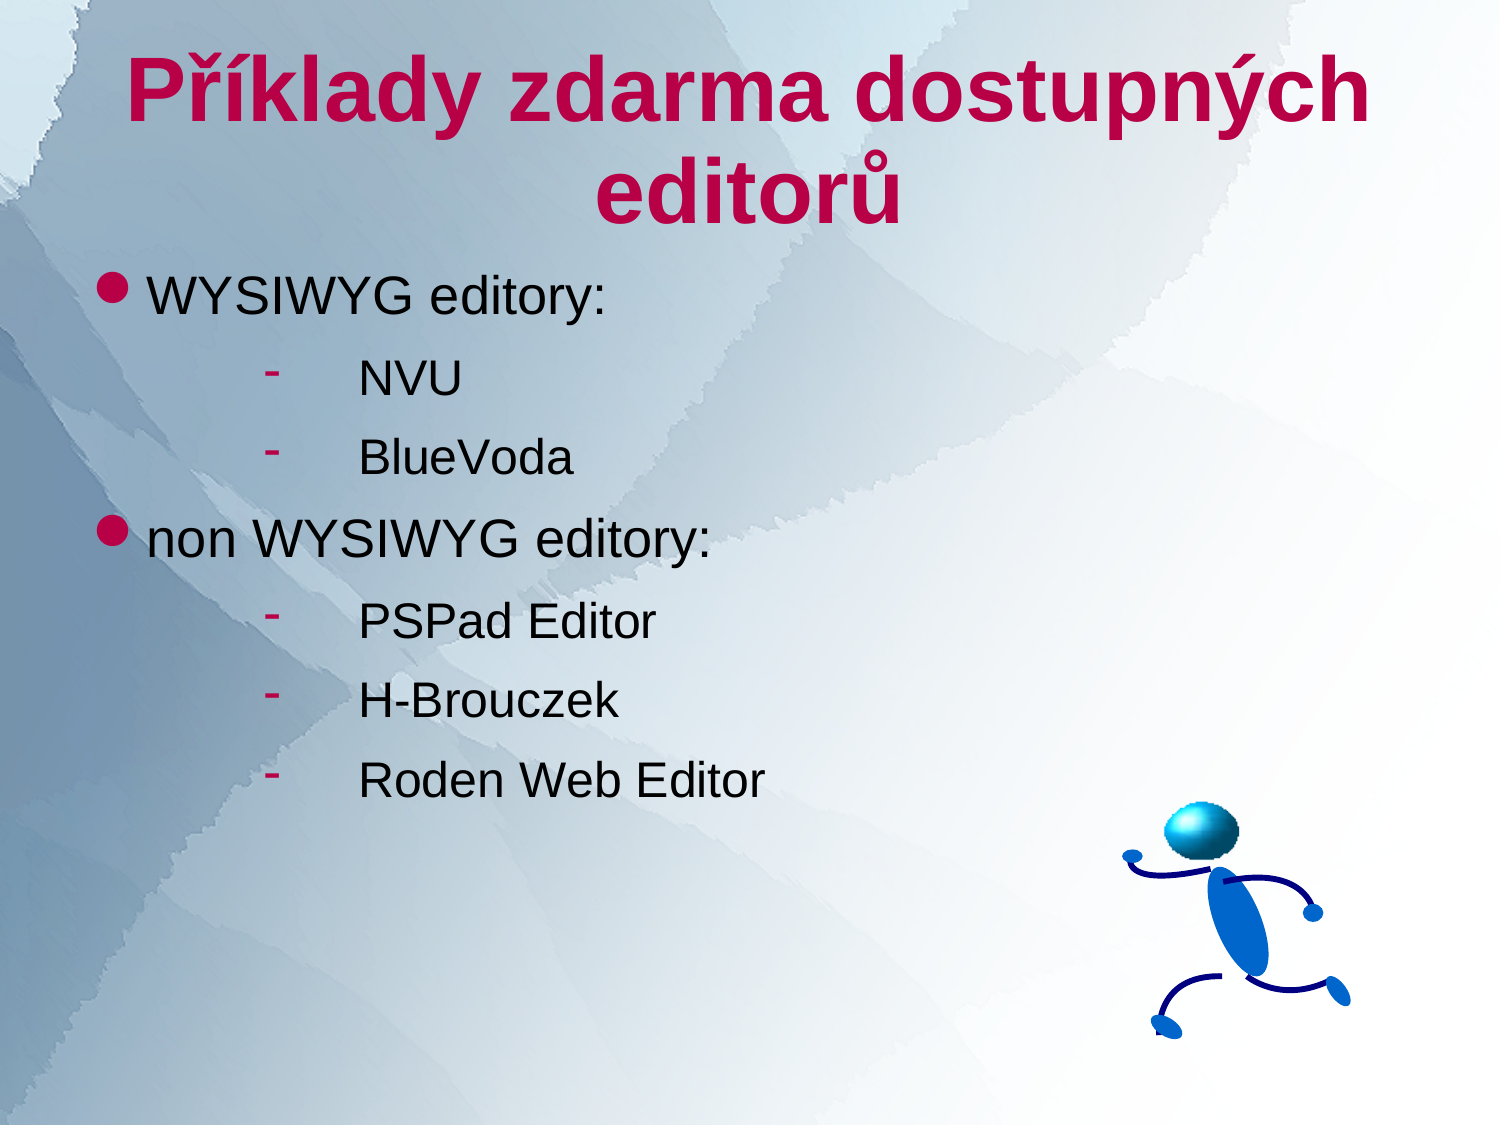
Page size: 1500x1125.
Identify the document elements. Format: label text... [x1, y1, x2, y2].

text_box [1207, 866, 1269, 977]
text_box [1122, 849, 1143, 863]
text_box [1302, 903, 1324, 922]
text_box [1150, 1014, 1183, 1040]
text_box Příklady zdarma dostupných editorů [75, 33, 1426, 245]
picture [0, 0, 1500, 1125]
text_box WYSIWYG editory: NVU BlueVoda non WYSIWYG editory: PSPad Editor H-Brouczek Roden Web Editor [75, 262, 1426, 1005]
text_box [1325, 976, 1351, 1007]
